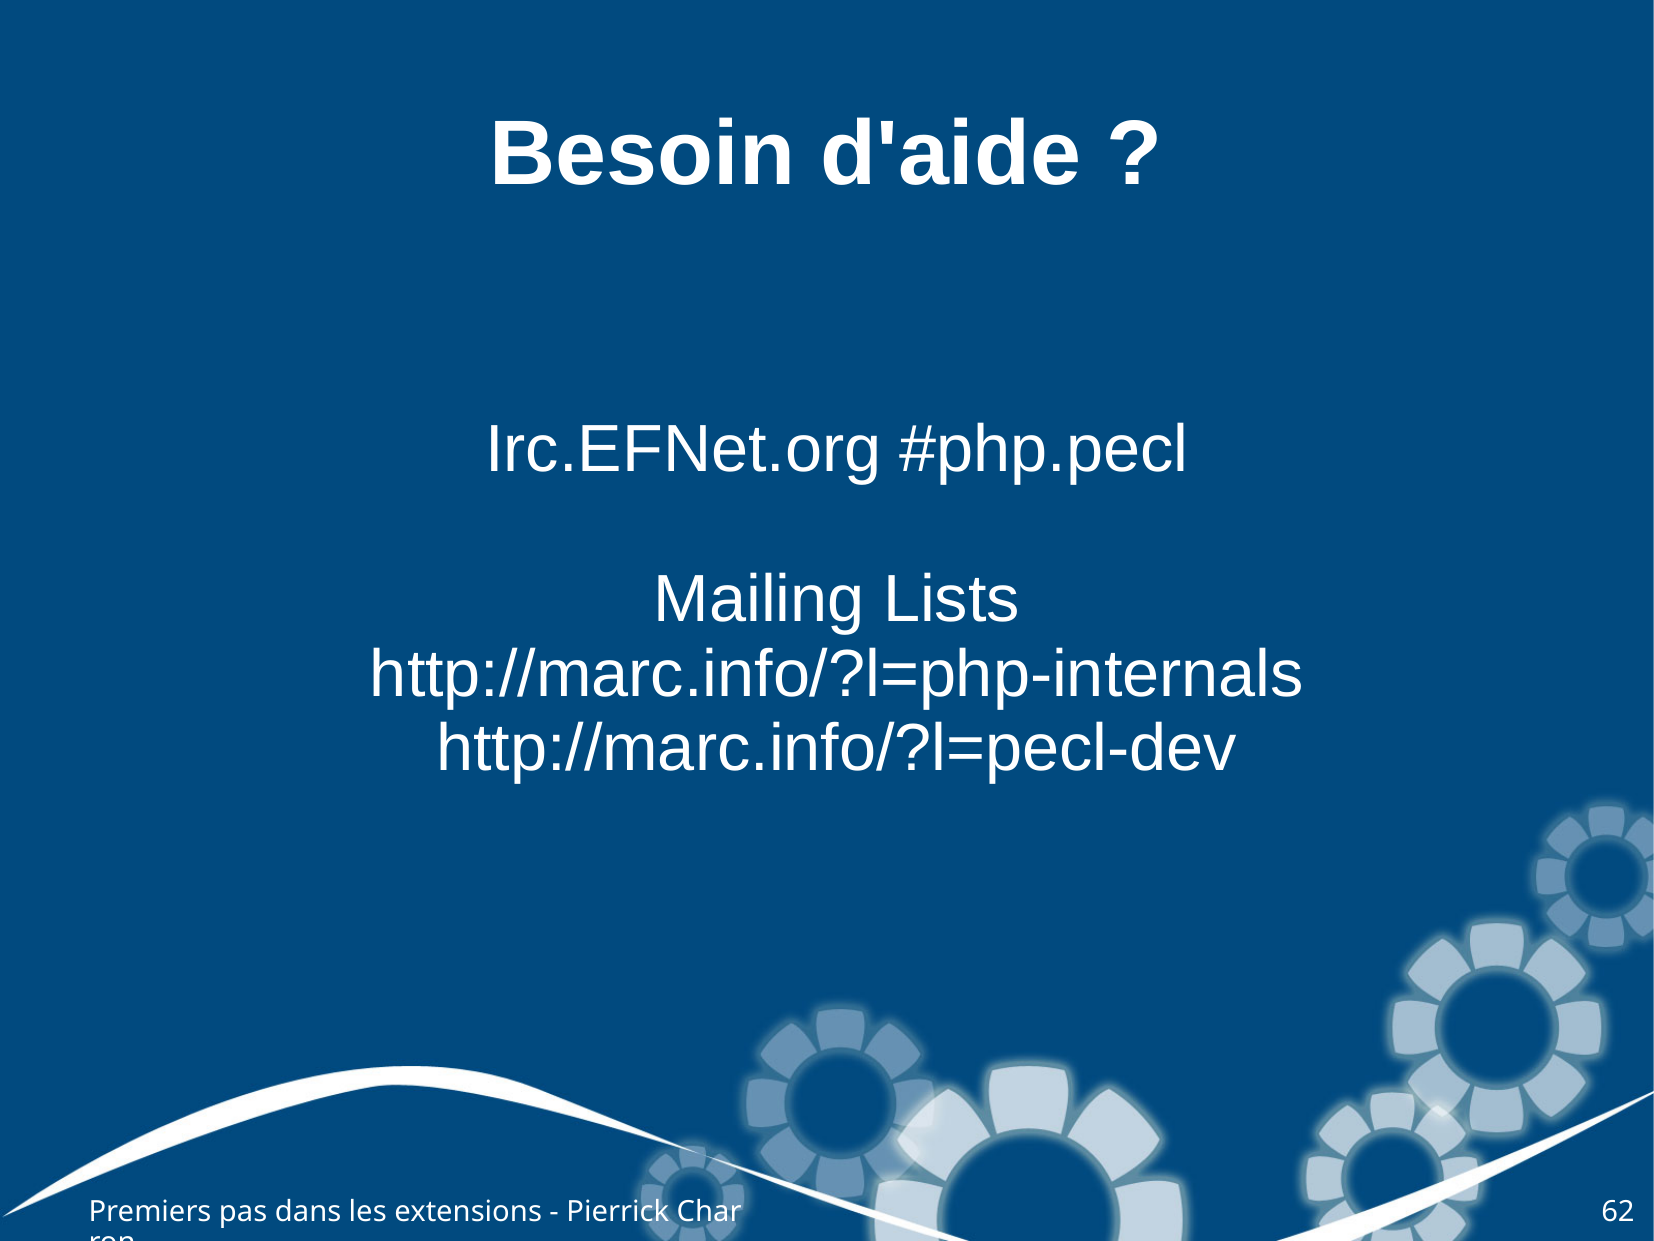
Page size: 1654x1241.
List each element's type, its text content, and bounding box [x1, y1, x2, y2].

subtitle Irc.EFNet.org #php.pecl Mailing Lists http://marc.info/?l=php-internals http://marc.info/?l=pecl-dev [93, 196, 1582, 1000]
title Besoin d'aide ? [82, 56, 1571, 250]
picture [0, 0, 1654, 1241]
